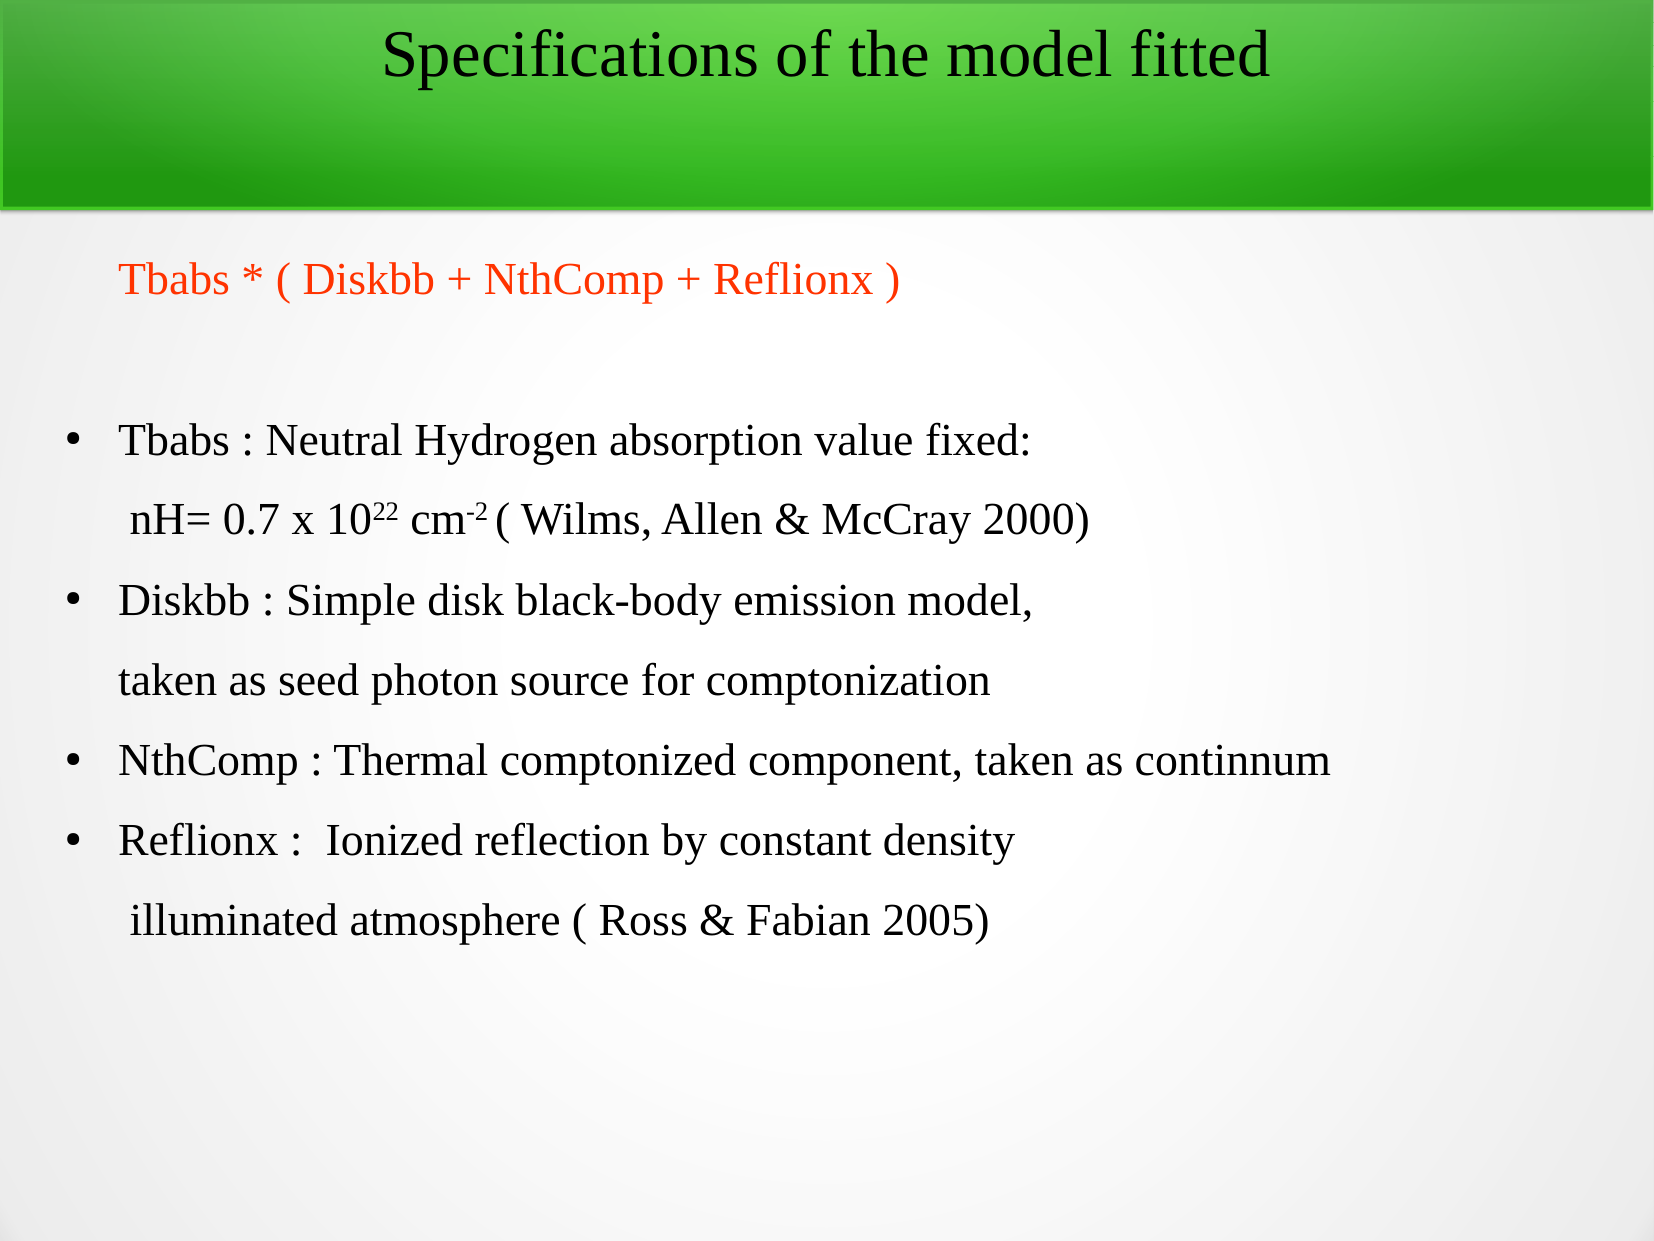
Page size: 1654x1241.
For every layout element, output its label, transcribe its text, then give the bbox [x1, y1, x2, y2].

title Specifications of the model fitted [82, 17, 1571, 92]
list Tbabs * ( Diskbb + NthComp + Reflionx ) Tbabs : Neutral Hydrogen absorption value fixed: nH= 0.7 x 1022 cm-2 ( Wilms, Allen & McCray 2000) Diskbb : Simple disk black-body emission model, taken as seed photon source for comptonization NthComp : Thermal comptonized component, taken as continnum Reflionx : Ionized reflection by constant density illuminated atmosphere ( Ross & Fabian 2005) [47, 253, 1619, 1152]
